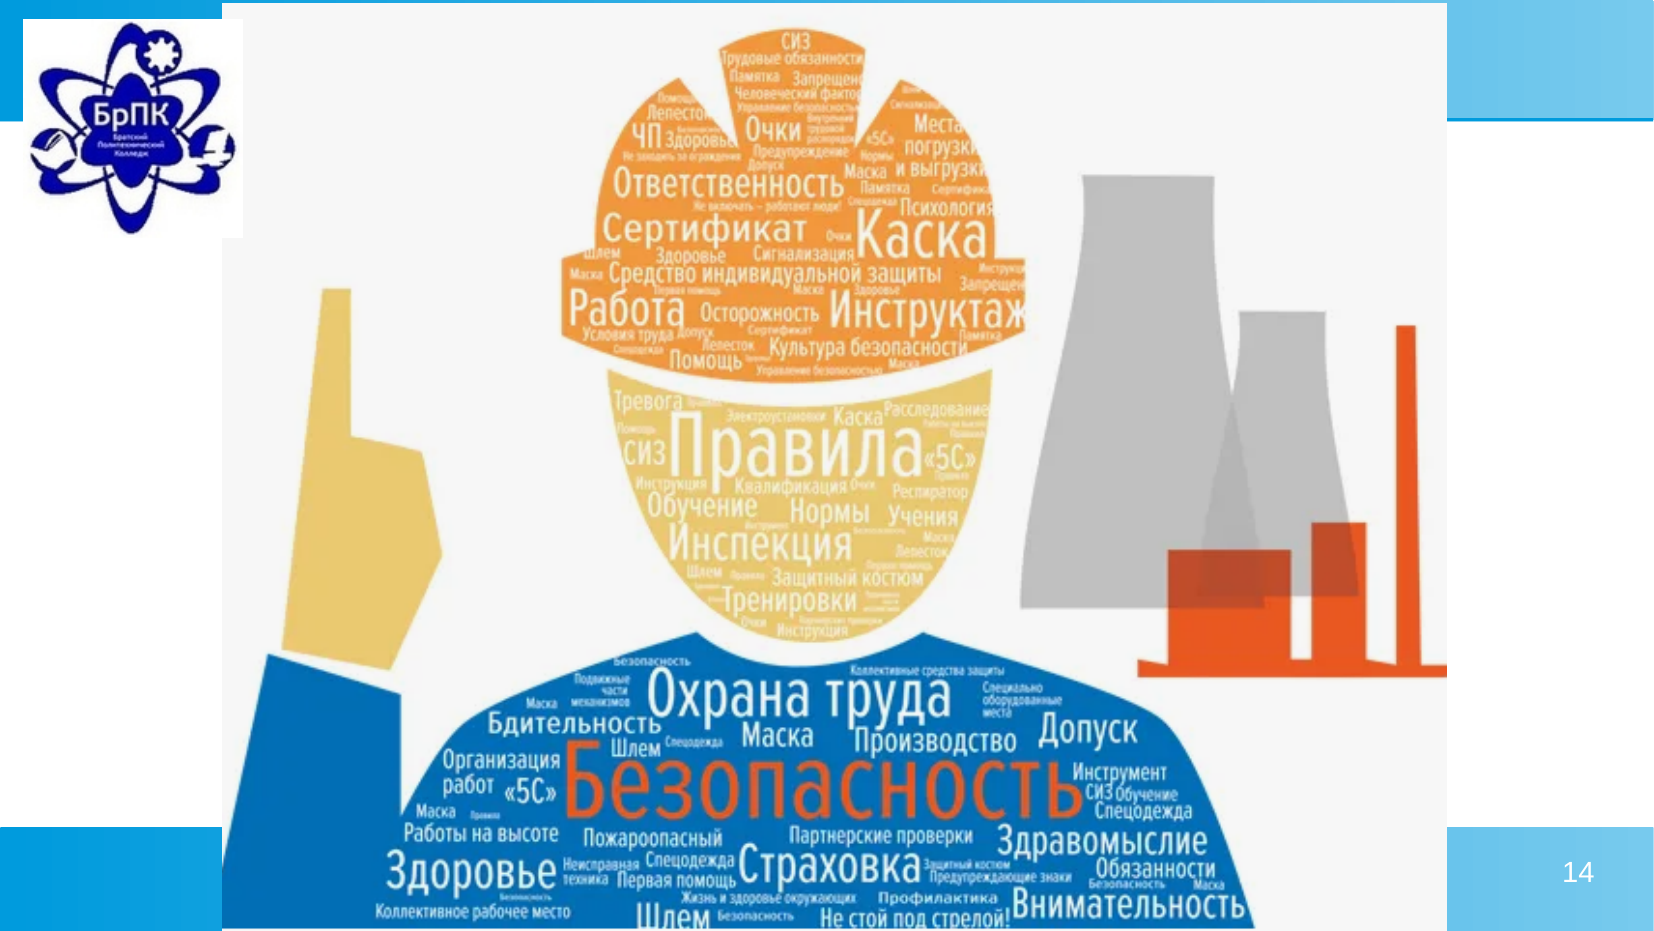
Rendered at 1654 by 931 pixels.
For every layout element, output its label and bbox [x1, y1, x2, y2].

picture [23, 3, 1447, 931]
